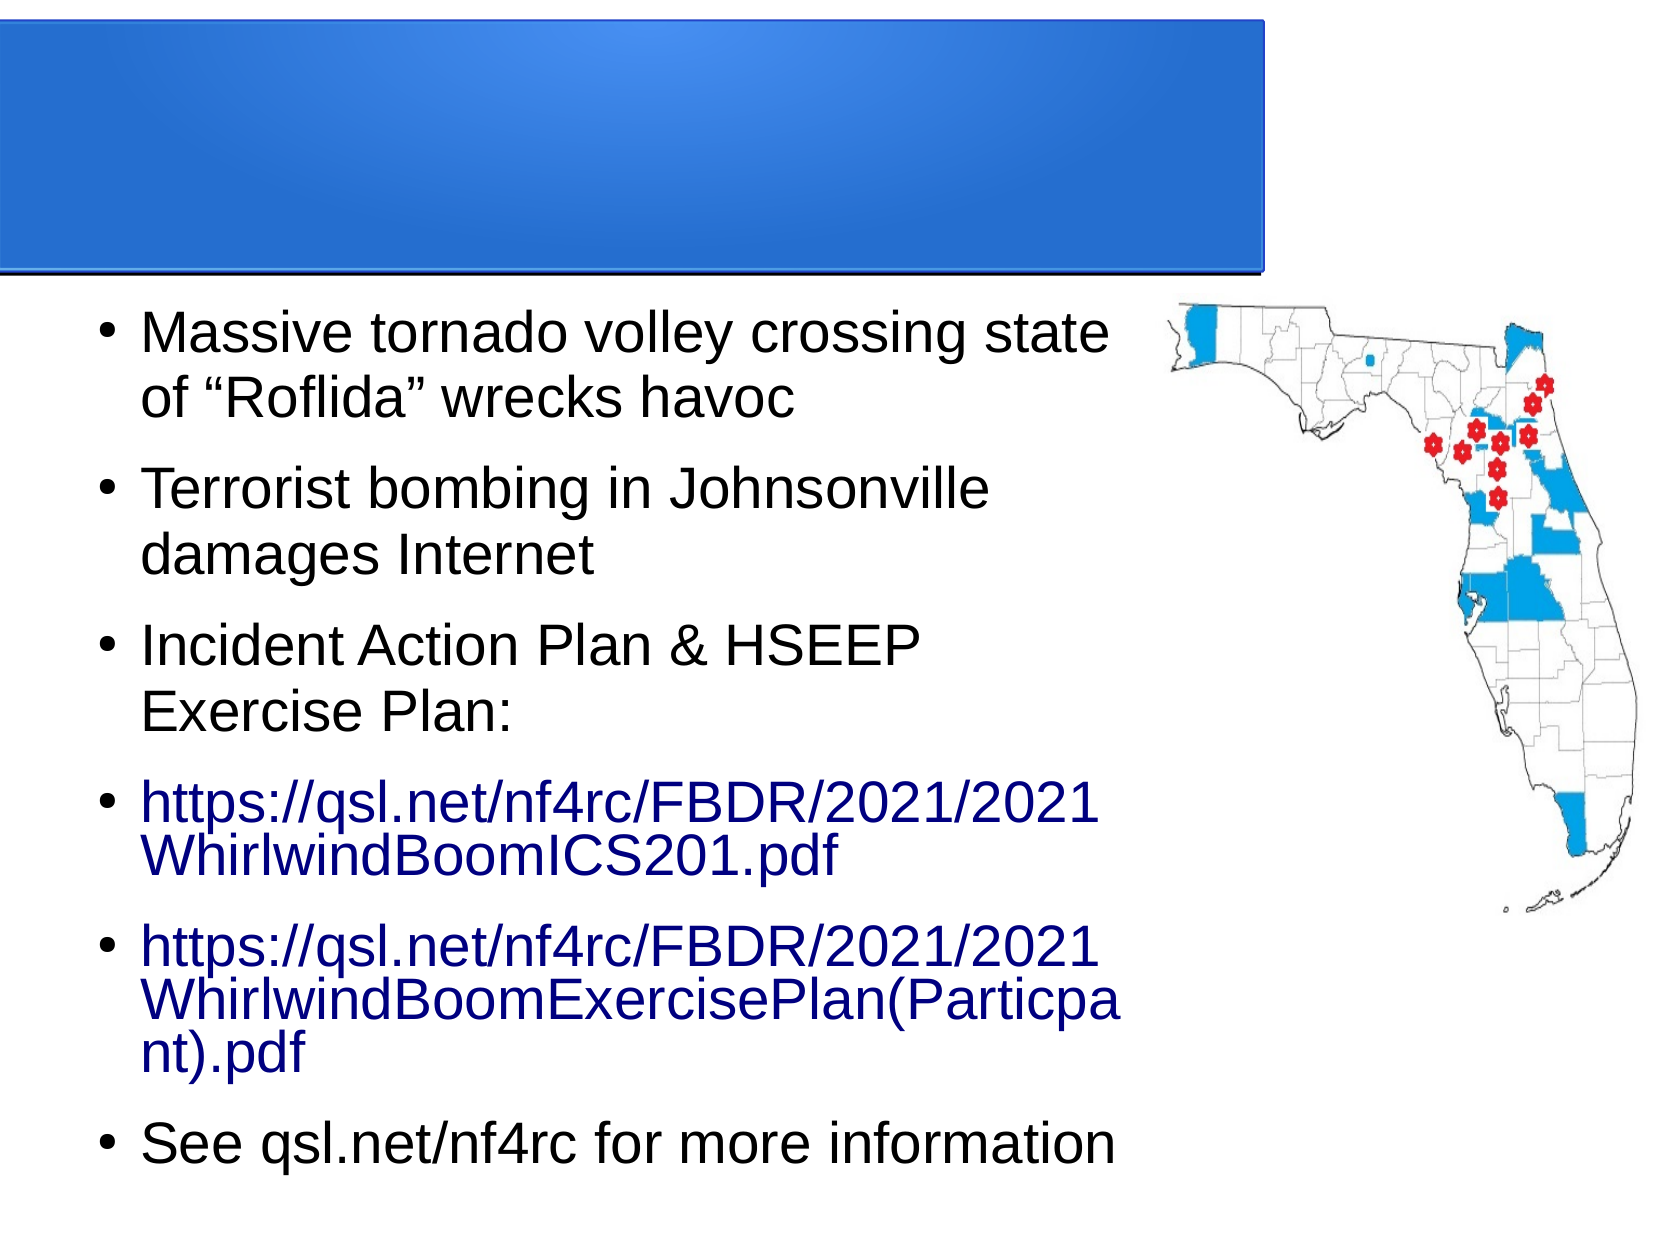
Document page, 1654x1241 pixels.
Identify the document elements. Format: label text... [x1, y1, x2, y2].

list Massive tornado volley crossing state of “Roflida” wrecks havoc Terrorist bombing in Johnsonville damages Internet Incident Action Plan & HSEEP Exercise Plan: https://qsl.net/nf4rc/FBDR/2021/2021WhirlwindBoomICS201.pdf https://qsl.net/nf4rc/FBDR/2021/2021WhirlwindBoomExercisePlan(Particpant).pdf See qsl.net/nf4rc for more information [82, 299, 1141, 1019]
picture [1155, 293, 1646, 921]
